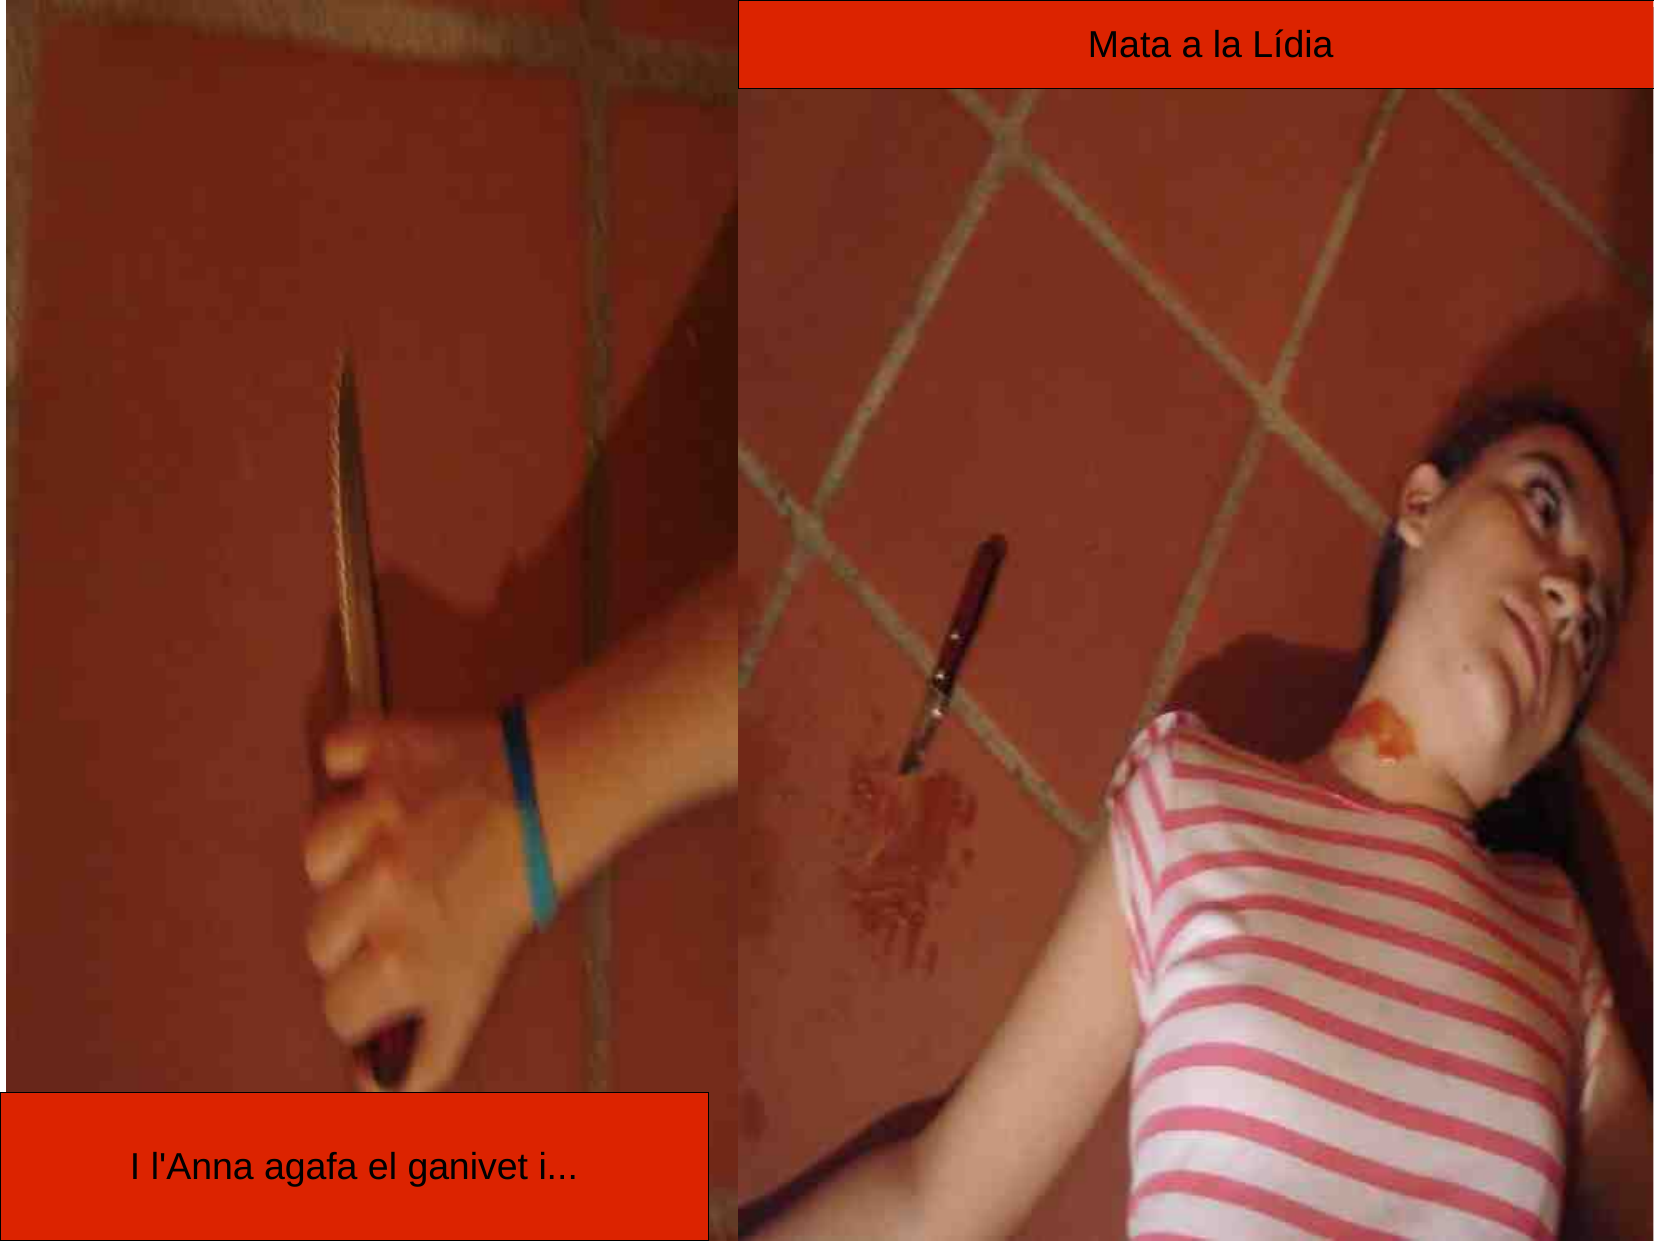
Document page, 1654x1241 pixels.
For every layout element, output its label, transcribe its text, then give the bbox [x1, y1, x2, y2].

text_box Mata a la Lídia [738, 0, 1654, 89]
text_box I l'Anna agafa el ganivet i... [0, 1092, 709, 1241]
picture [6, 0, 1654, 1241]
